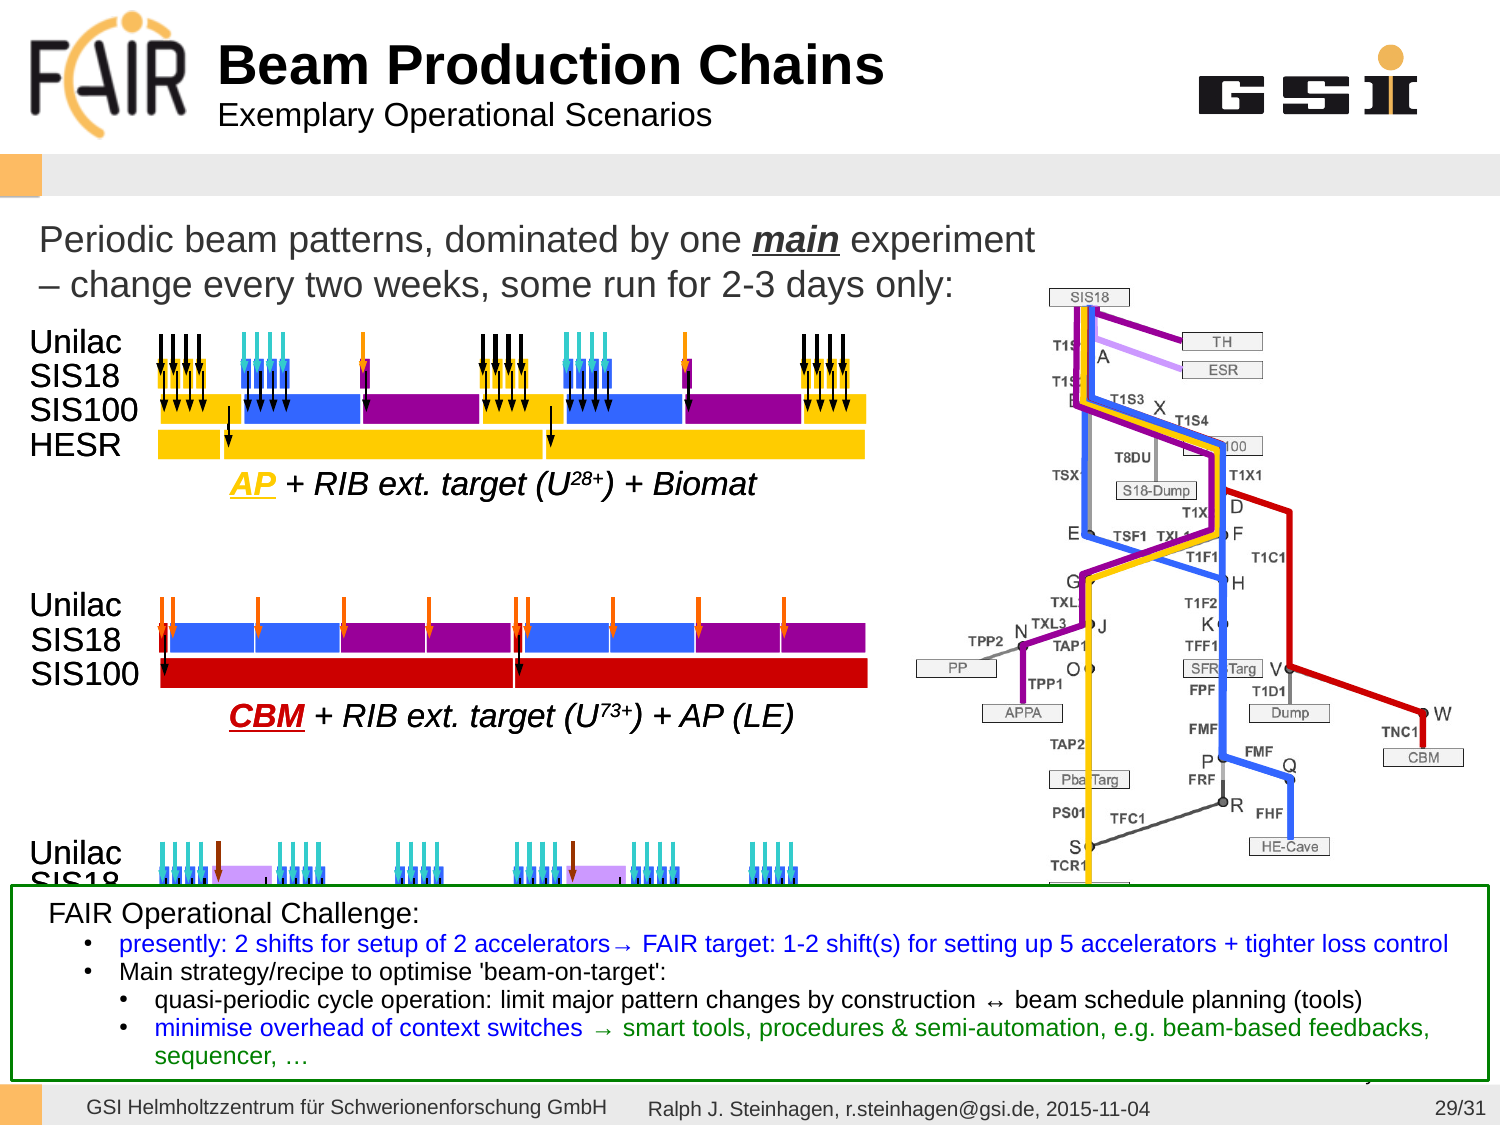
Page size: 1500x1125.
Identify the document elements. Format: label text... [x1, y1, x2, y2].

text_box Unilac [29, 320, 123, 361]
text_box [515, 658, 868, 688]
text_box [801, 358, 811, 389]
title Beam Production Chains Exemplary Operational Scenarios [217, 0, 1182, 175]
text_box [781, 623, 866, 653]
text_box [395, 866, 405, 884]
picture [1088, 414, 1208, 550]
text_box [170, 623, 254, 653]
text_box SIS18 [35, 872, 54, 884]
text_box [159, 623, 168, 653]
text_box [819, 358, 824, 389]
text_box CBM + RIB ext. target (U73+) + AP (LE) [214, 694, 811, 735]
text_box [341, 623, 425, 653]
text_box [826, 368, 832, 389]
text_box [675, 866, 680, 884]
text_box [755, 866, 760, 884]
text_box [539, 876, 545, 884]
picture [30, 9, 187, 141]
text_box [576, 358, 586, 389]
text_box [775, 866, 785, 884]
text_box [643, 875, 649, 884]
text_box FAIR Operational Challenge: presently: 2 shifts for setup of 2 accelerators→ FAIR target: 1-2 shift(s) for setting up 5 accelerators + tighter loss control Main strategy/recipe to optimise 'beam-on-target': quasi-periodic cycle operation: limit major pattern changes by construction ↔ beam schedule planning (tools) minimise overhead of context switches → smart tools, procedures & semi-automation, e.g. beam-based feedbacks, sequencer, … [11, 885, 1489, 1081]
text_box [426, 866, 431, 884]
text_box [302, 875, 308, 884]
text_box [685, 394, 802, 424]
text_box [669, 875, 675, 884]
text_box [308, 866, 313, 884]
text_box [315, 876, 321, 884]
text_box [289, 875, 295, 884]
text_box SIS100 [30, 651, 141, 692]
text_box HESR [29, 423, 123, 464]
picture [881, 284, 1471, 884]
text_box [190, 866, 196, 884]
text_box [631, 866, 641, 884]
text_box [492, 369, 498, 389]
text_box [518, 358, 529, 389]
text_box [814, 371, 819, 389]
text_box SIS18 [94, 872, 106, 884]
text_box [546, 429, 865, 460]
text_box [793, 866, 798, 884]
text_box [526, 876, 532, 884]
text_box [254, 358, 264, 389]
text_box [244, 394, 361, 424]
text_box [479, 368, 485, 389]
text_box [282, 866, 287, 884]
text_box [360, 358, 370, 389]
text_box [762, 866, 772, 884]
text_box [483, 394, 564, 424]
text_box Unilac [29, 582, 123, 623]
text_box [196, 358, 206, 389]
text_box [170, 358, 181, 389]
picture [1197, 42, 1419, 117]
text_box [241, 358, 251, 389]
text_box [749, 876, 755, 884]
text_box SIS18 [29, 361, 121, 387]
text_box [610, 623, 780, 653]
text_box [163, 358, 168, 389]
text_box Periodic beam patterns, dominated by one main experiment – change every two weeks, some run for 2-3 days only: [24, 207, 1483, 274]
text_box [518, 623, 523, 653]
text_box [839, 368, 845, 389]
text_box [513, 875, 519, 884]
text_box [485, 358, 490, 389]
text_box [183, 358, 194, 389]
text_box [255, 623, 340, 653]
text_box [160, 658, 513, 688]
text_box [224, 429, 543, 460]
text_box SIS18 [30, 623, 122, 651]
text_box [212, 865, 272, 884]
text_box [545, 866, 550, 884]
text_box [439, 866, 444, 884]
text_box SIS100 [29, 387, 140, 428]
text_box [172, 866, 182, 884]
text_box [566, 394, 683, 424]
text_box [602, 358, 612, 389]
text_box [279, 358, 290, 389]
text_box [498, 358, 503, 389]
text_box [589, 358, 599, 389]
text_box [363, 394, 480, 424]
text_box [804, 394, 867, 424]
text_box [519, 866, 524, 884]
text_box [563, 358, 574, 389]
text_box [513, 632, 518, 653]
picture [1165, 538, 1218, 574]
text_box [159, 876, 165, 884]
text_box [157, 368, 163, 389]
text_box [525, 623, 609, 653]
text_box SIS18 [57, 872, 67, 884]
text_box [295, 866, 300, 884]
text_box [426, 623, 511, 653]
text_box [160, 394, 242, 424]
text_box SIS18 [66, 872, 91, 884]
text_box [566, 865, 626, 884]
text_box [649, 866, 654, 884]
text_box [165, 866, 170, 884]
text_box [203, 866, 208, 884]
text_box [321, 866, 326, 884]
text_box [682, 358, 692, 389]
text_box [267, 358, 277, 389]
text_box [845, 358, 850, 389]
text_box [552, 866, 562, 884]
text_box [532, 866, 537, 884]
text_box [185, 876, 191, 884]
picture [881, 284, 891, 295]
text_box [413, 866, 418, 884]
text_box [662, 866, 667, 884]
text_box [505, 358, 516, 389]
picture [931, 284, 938, 293]
text_box [433, 875, 439, 884]
text_box courtesy D. Ondreka [1282, 1054, 1500, 1093]
text_box AP + RIB ext. target (U28+) + Biomat [214, 462, 772, 503]
text_box [832, 358, 837, 389]
text_box Unilac [29, 831, 123, 872]
text_box [158, 429, 220, 460]
